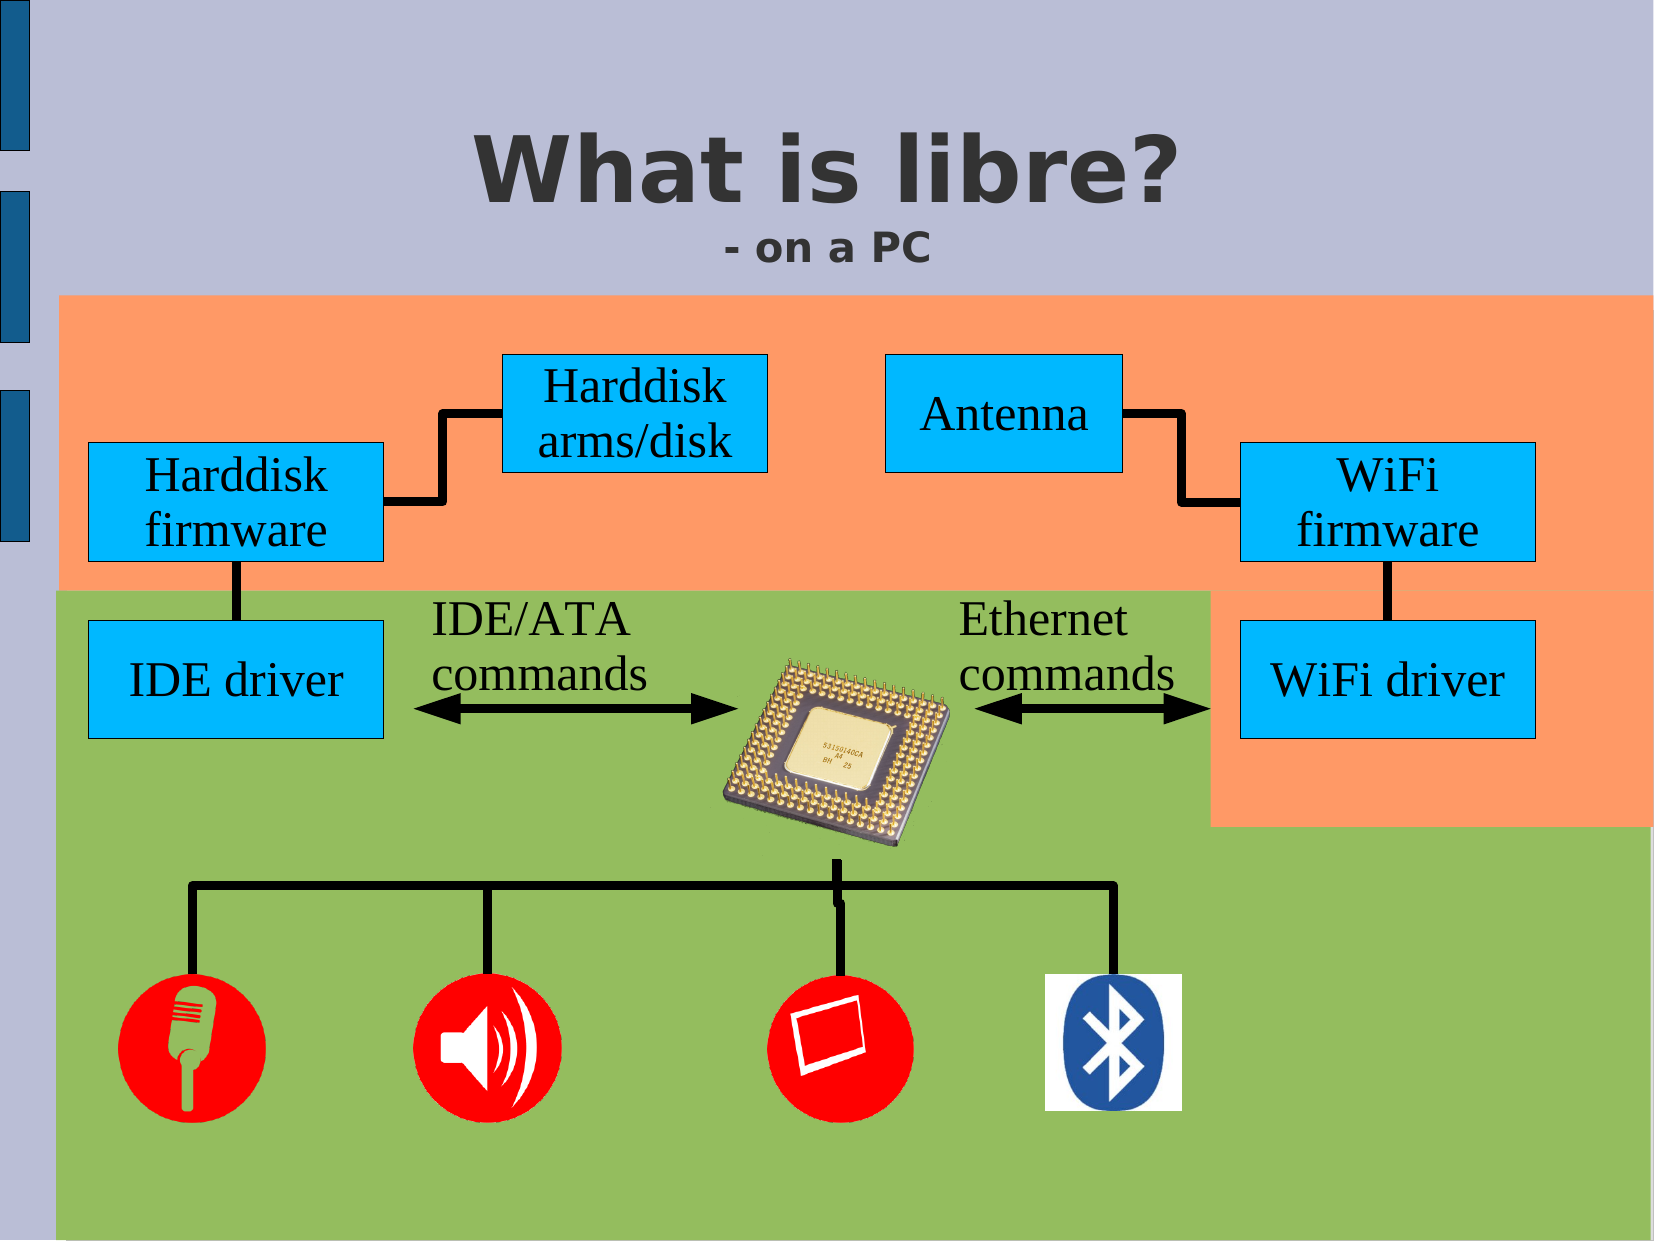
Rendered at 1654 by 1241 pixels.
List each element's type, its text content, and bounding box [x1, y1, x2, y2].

text_box IDE driver [88, 620, 384, 739]
picture [1045, 974, 1182, 1111]
picture [118, 974, 266, 1123]
text_box WiFi firmware [1240, 442, 1536, 562]
picture [413, 973, 562, 1123]
text_box Antenna [885, 354, 1123, 473]
text_box IDE/ATA commands [431, 590, 649, 712]
text_box WiFi driver [1240, 620, 1536, 739]
text_box Harddisk firmware [88, 442, 384, 562]
title What is libre? - on a PC [121, 91, 1534, 295]
picture [767, 975, 914, 1123]
text_box Ethernet commands [958, 590, 1176, 773]
picture [708, 649, 966, 860]
text_box [56, 295, 1654, 1241]
text_box Harddisk arms/disk [502, 354, 768, 473]
